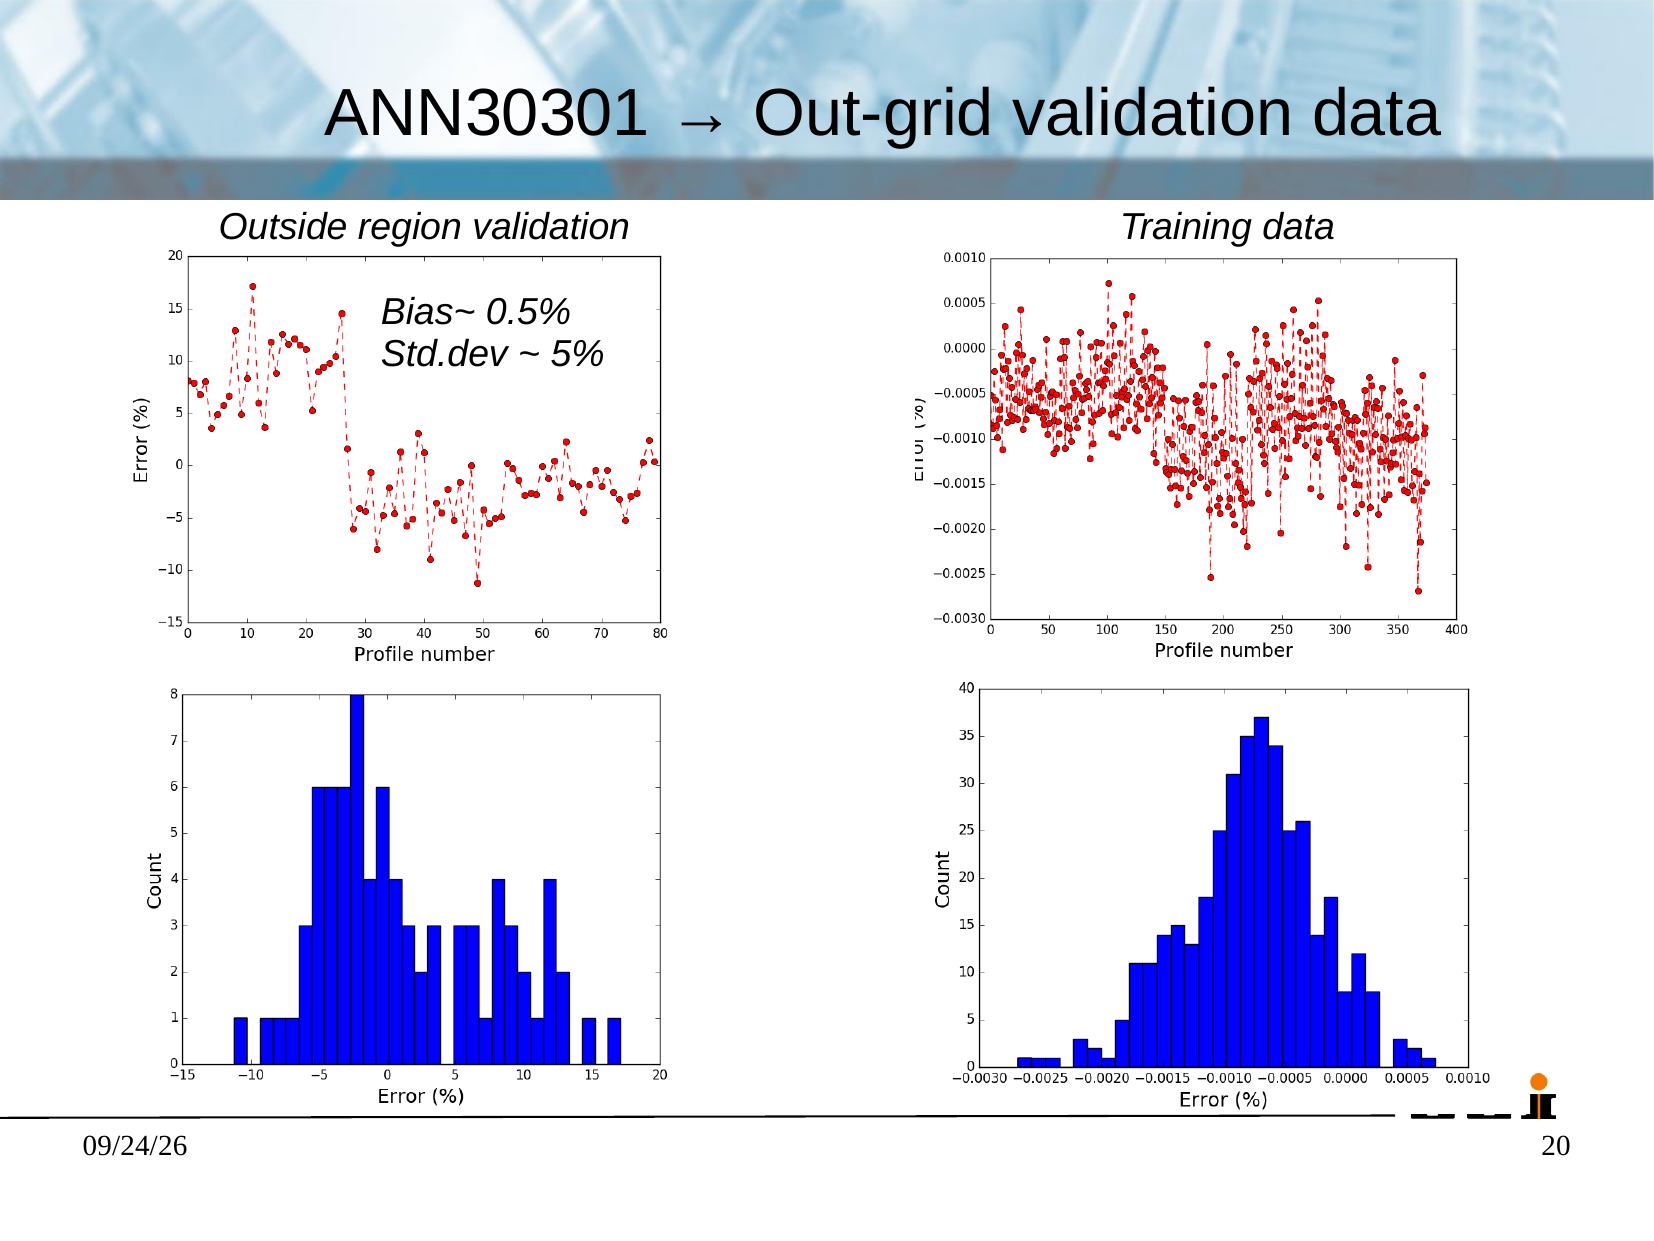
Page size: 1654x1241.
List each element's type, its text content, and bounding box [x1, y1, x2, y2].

picture [0, 0, 1654, 200]
text_box Training data [1105, 198, 1351, 256]
text_box Bias~ 0.5% Std.dev ~ 5% [366, 283, 658, 383]
picture [915, 232, 1516, 664]
text_box Outside region validation [203, 198, 646, 256]
picture [111, 232, 721, 668]
picture [105, 675, 721, 1111]
picture [900, 675, 1556, 1119]
text_box ANN30301 → Out-grid validation data [271, 37, 1477, 188]
